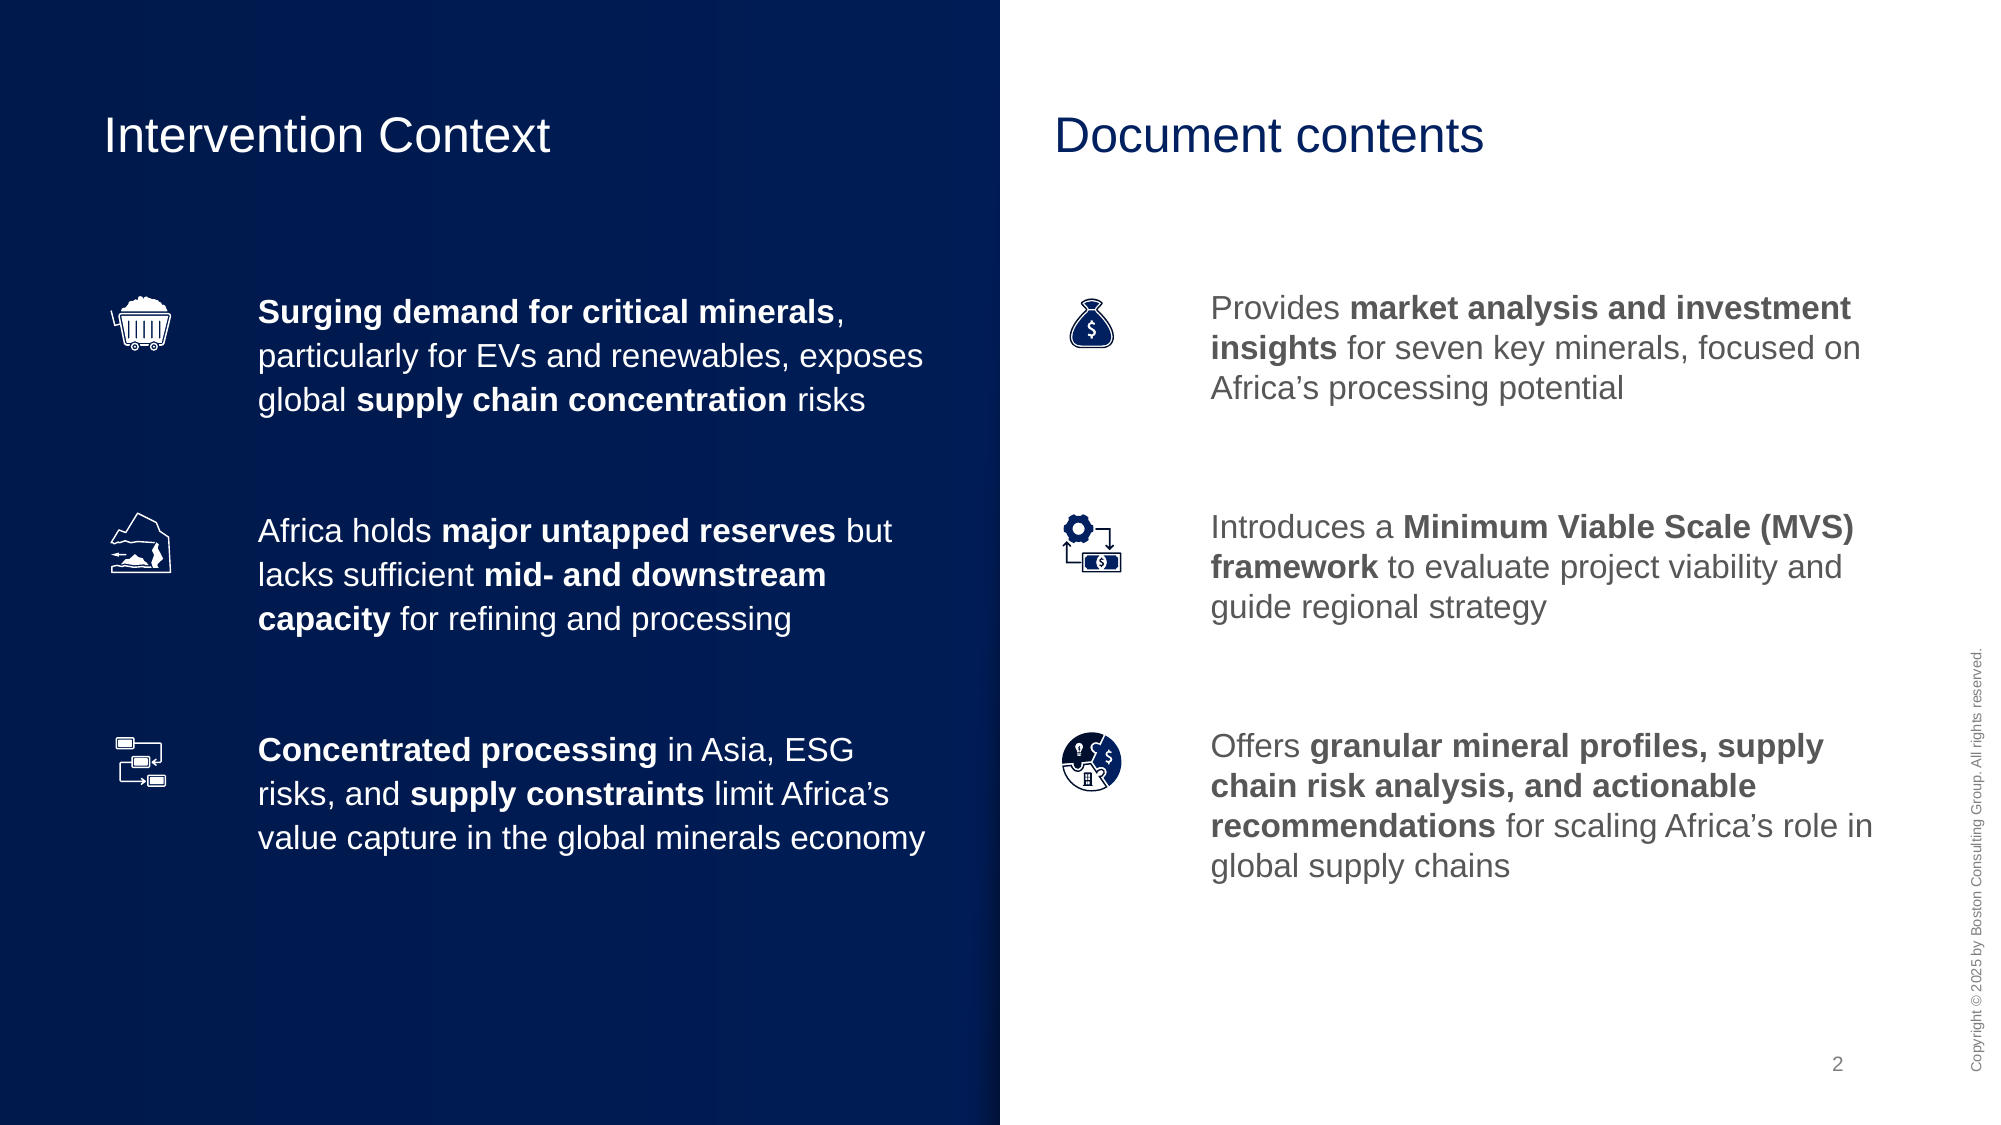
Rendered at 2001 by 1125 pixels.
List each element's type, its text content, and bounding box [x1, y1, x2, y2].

text_box Document contents [1054, 102, 1719, 161]
text_box Surging demand for critical minerals, particularly for EVs and renewables, exposes global supply chain concentration risks [257, 285, 931, 448]
picture [1054, 285, 1130, 361]
text_box Offers granular mineral profiles, supply chain risk analysis, and actionable recommendations for scaling Africa’s role in global supply chains [1210, 724, 1875, 887]
text_box Intervention Context [103, 102, 617, 152]
picture [1054, 505, 1130, 581]
text_box Concentrated processing in Asia, ESG risks, and supply constraints limit Africa’s value capture in the global minerals economy [257, 724, 931, 887]
picture [103, 724, 179, 800]
picture [1054, 724, 1130, 800]
text_box Introduces a Minimum Viable Scale (MVS) framework to evaluate project viability and guide regional strategy [1210, 505, 1875, 667]
text_box Provides market analysis and investment insights for seven key minerals, focused on Africa’s processing potential [1210, 285, 1875, 448]
picture [103, 505, 179, 581]
picture [103, 285, 179, 361]
text_box Africa holds major untapped reserves but lacks sufficient mid- and downstream capacity for refining and processing [257, 505, 931, 667]
